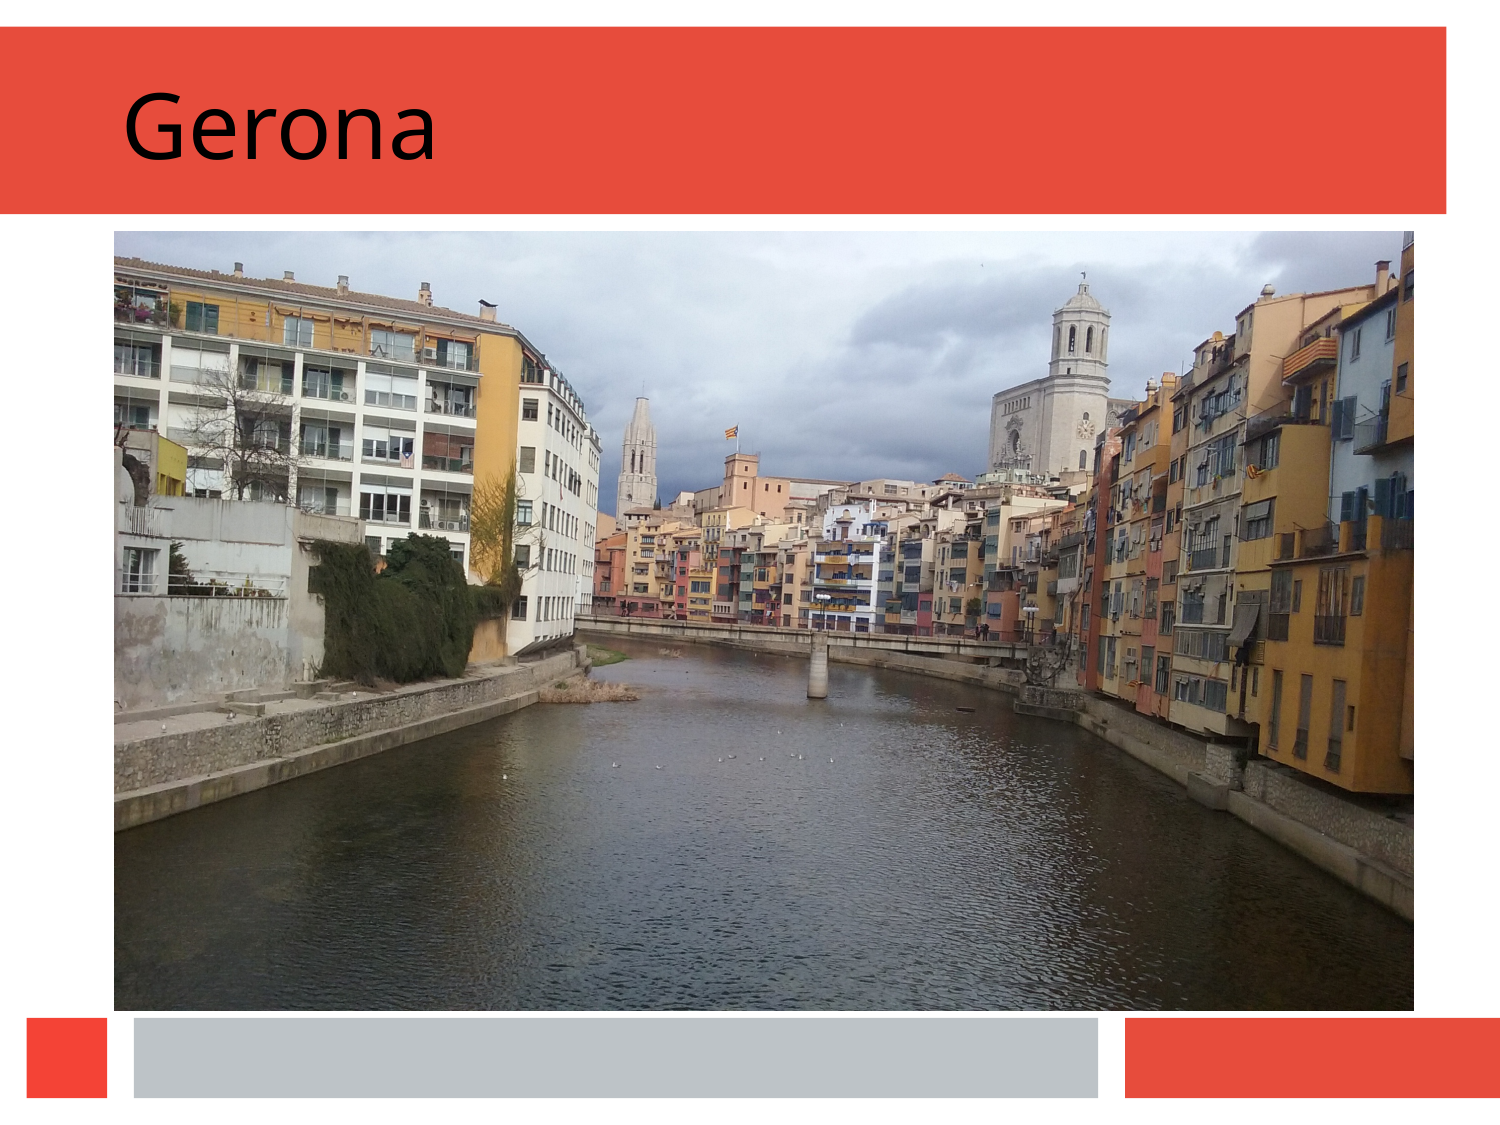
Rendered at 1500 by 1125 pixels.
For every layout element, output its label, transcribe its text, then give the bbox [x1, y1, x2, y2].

picture [114, 231, 1414, 1011]
title Gerona [106, 2, 1382, 244]
